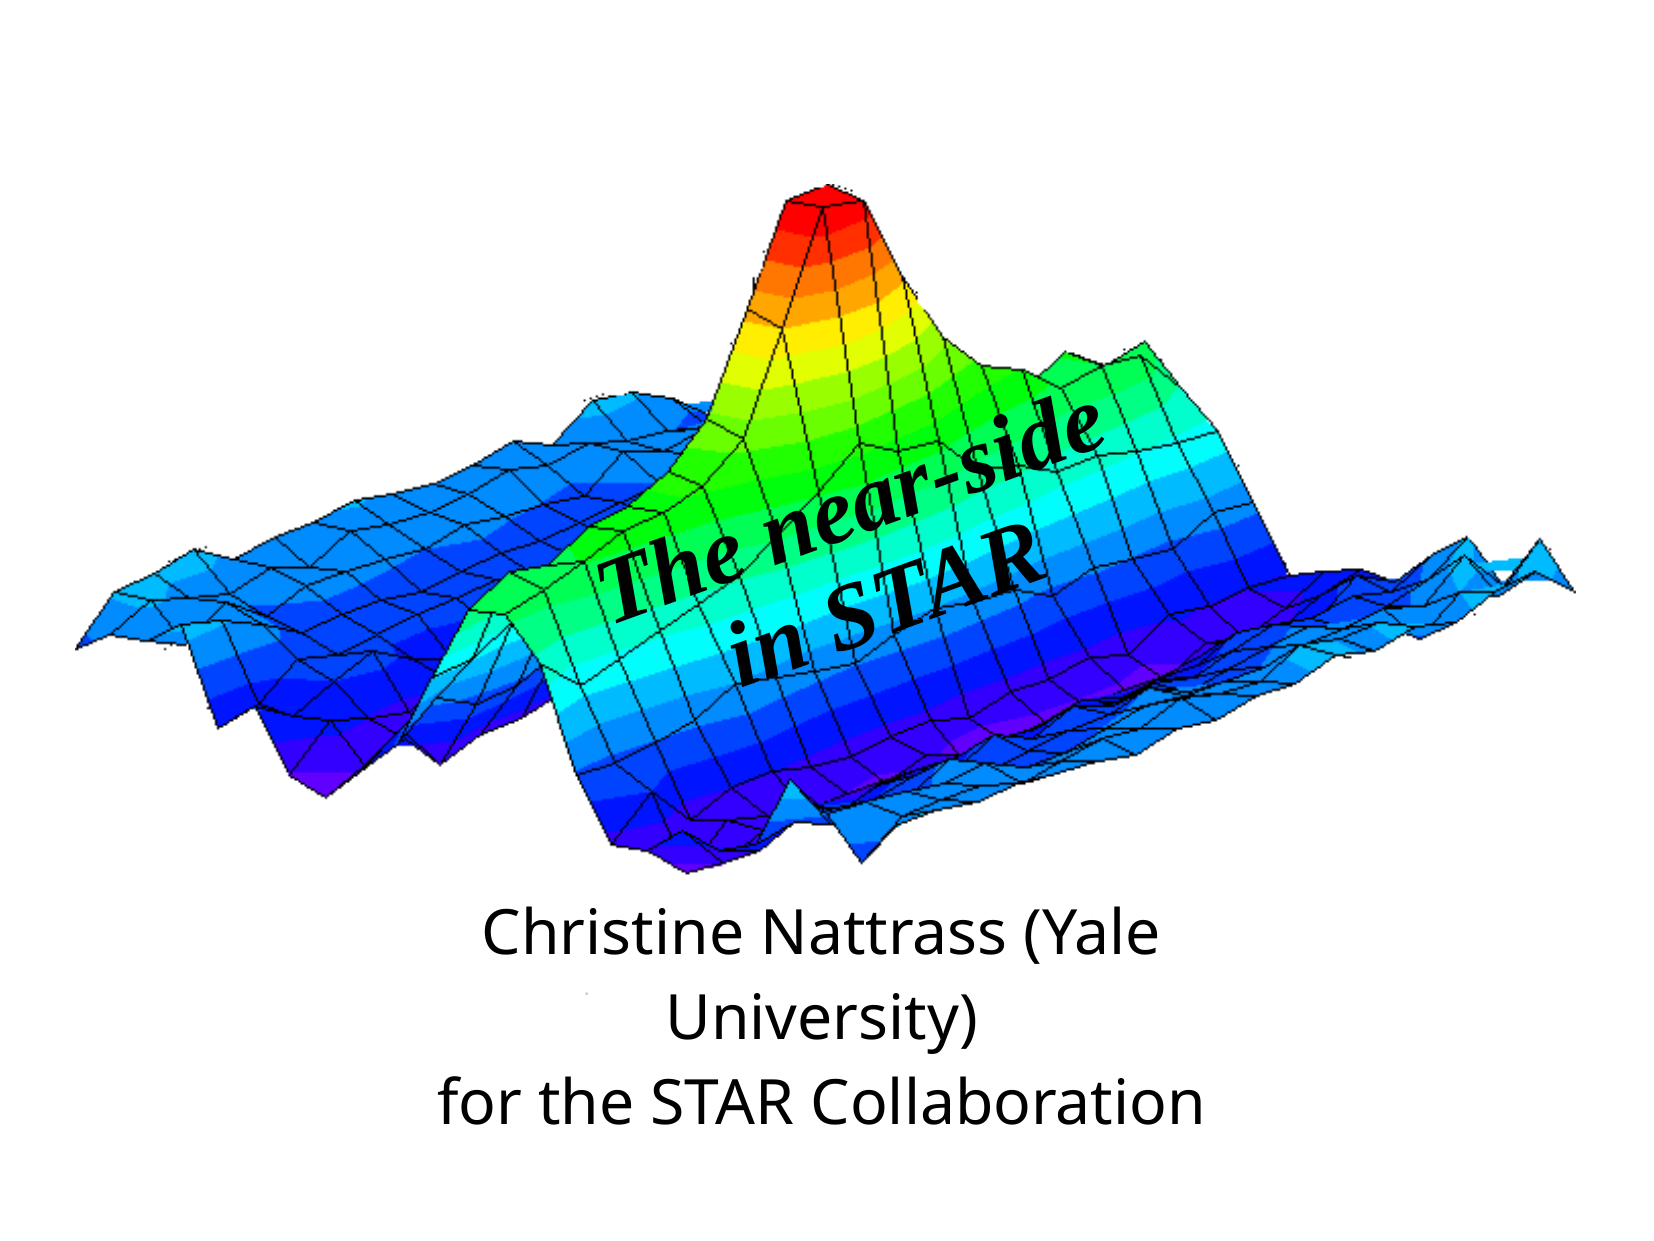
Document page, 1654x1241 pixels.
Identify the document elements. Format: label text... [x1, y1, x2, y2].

text_box The near-side in STAR [477, 321, 1259, 787]
picture [75, 184, 1576, 995]
text_box Christine Nattrass (Yale University) for the STAR Collaboration [353, 880, 1291, 1057]
